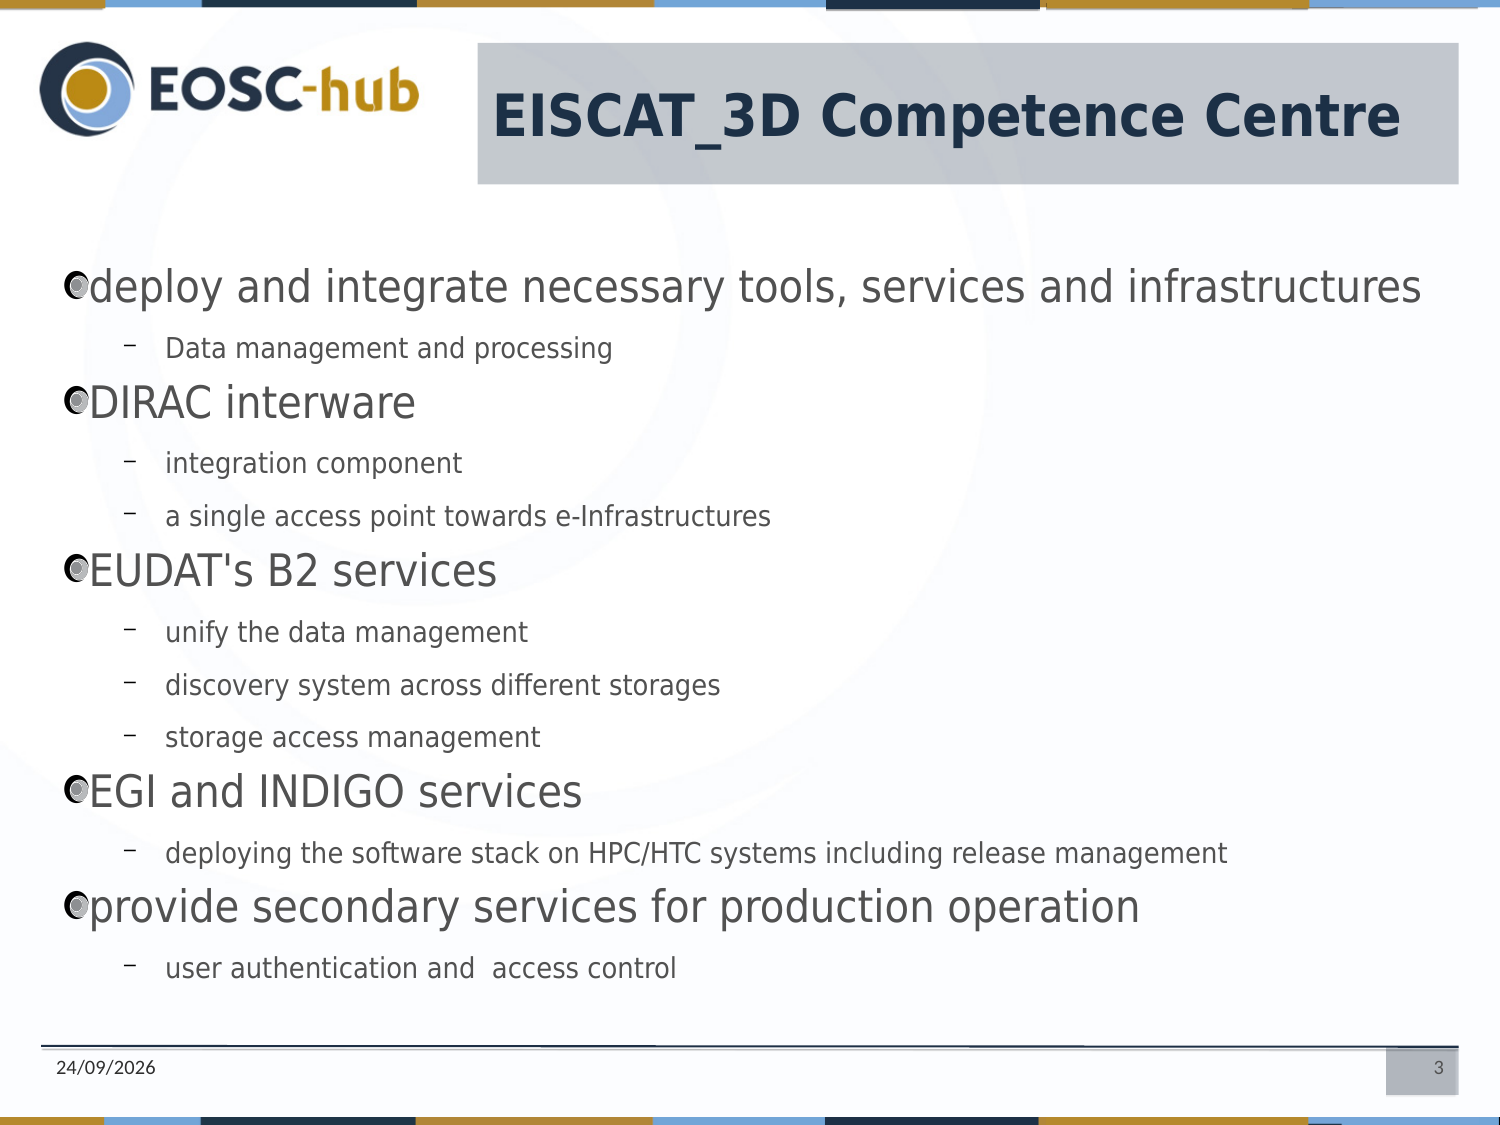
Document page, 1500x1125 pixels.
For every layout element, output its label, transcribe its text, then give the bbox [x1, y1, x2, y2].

list deploy and integrate necessary tools, services and infrastructures Data management and processing DIRAC interware integration component a single access point towards e-Infrastructures EUDAT's B2 services unify the data management discovery system across different storages storage access management EGI and INDIGO services deploying the software stack on HPC/HTC systems including release management provide secondary services for production operation user authentication and access control [41, 250, 1459, 1047]
slide_number 09/05/2019 [41, 1046, 392, 1094]
slide_number <number> [1074, 1047, 1459, 1094]
picture [0, 0, 1500, 1125]
list EISCAT_3D Competence Centre [477, 42, 1459, 185]
